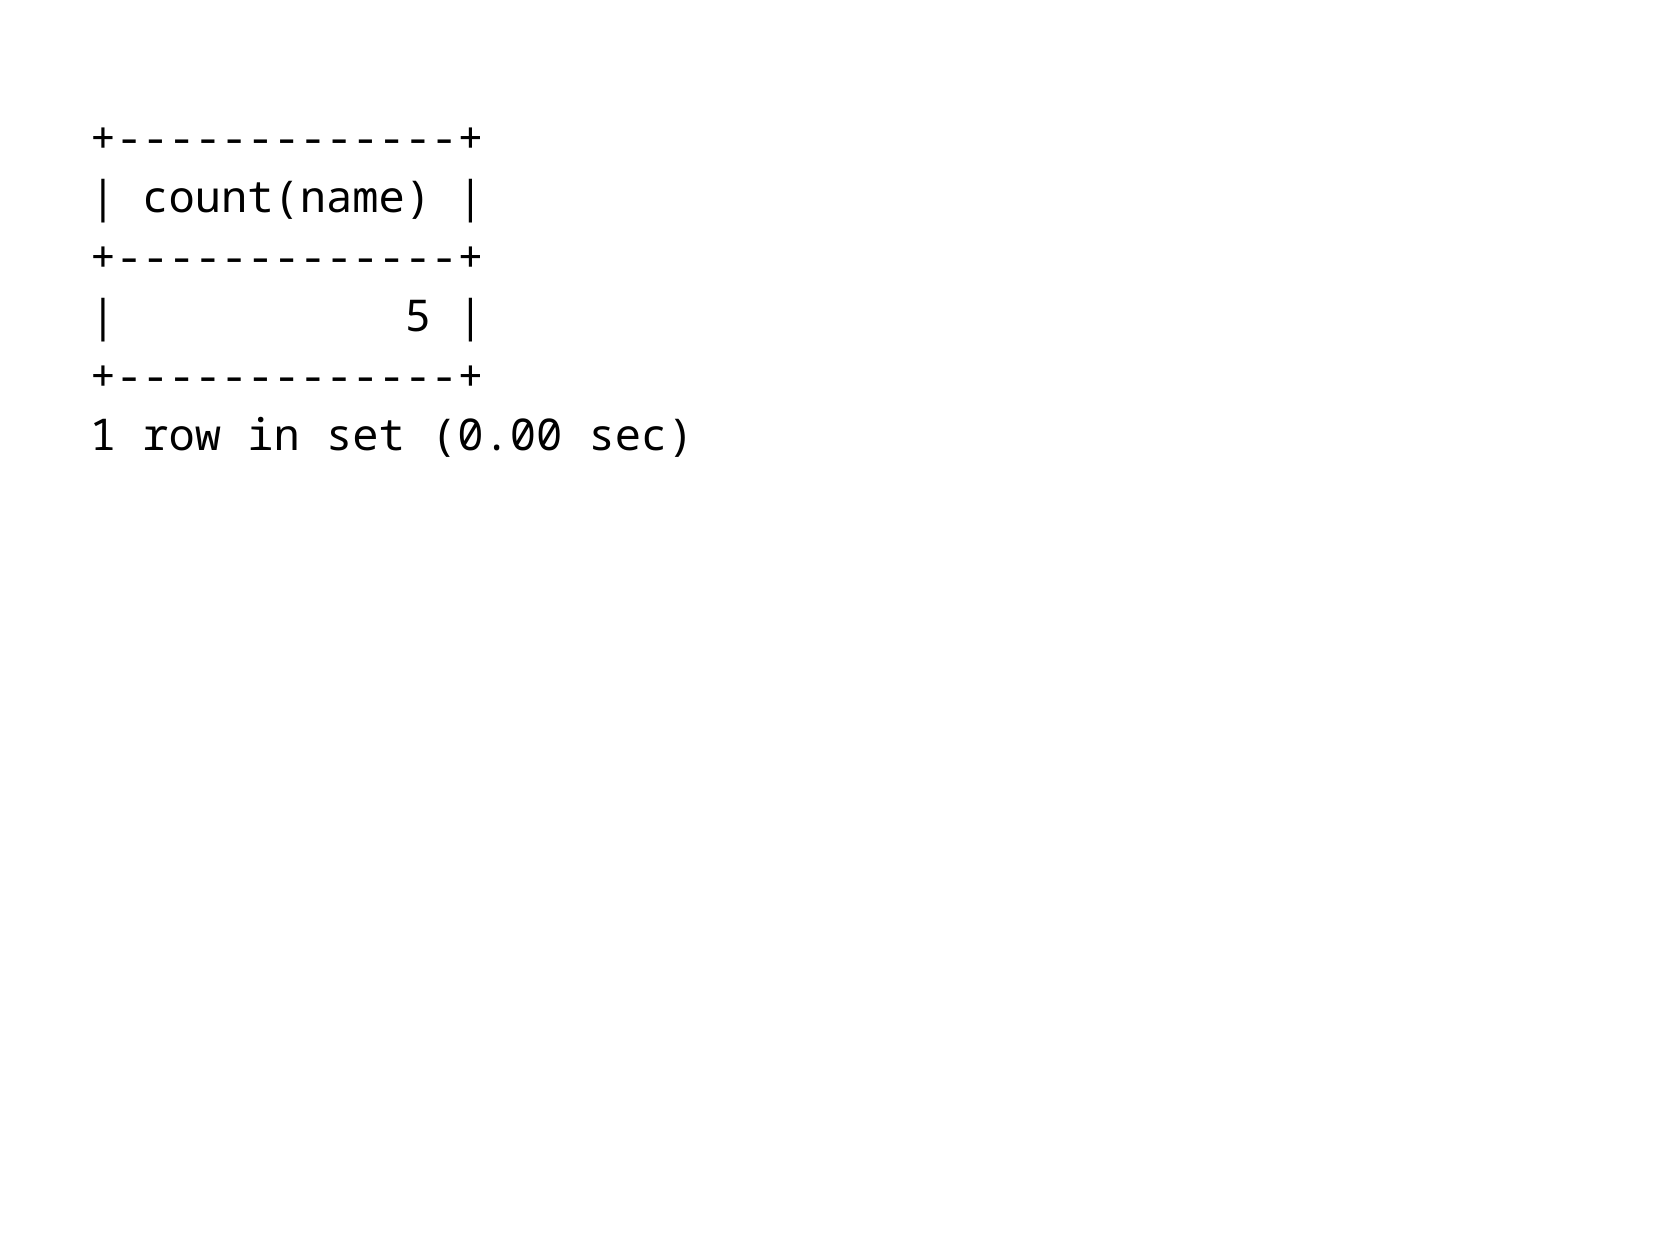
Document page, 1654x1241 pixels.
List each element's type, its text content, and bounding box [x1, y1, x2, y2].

text_box +-------------+ | count(name) | +-------------+ | 5 | +-------------+ 1 row in set (0.00 sec) [75, 99, 1576, 402]
